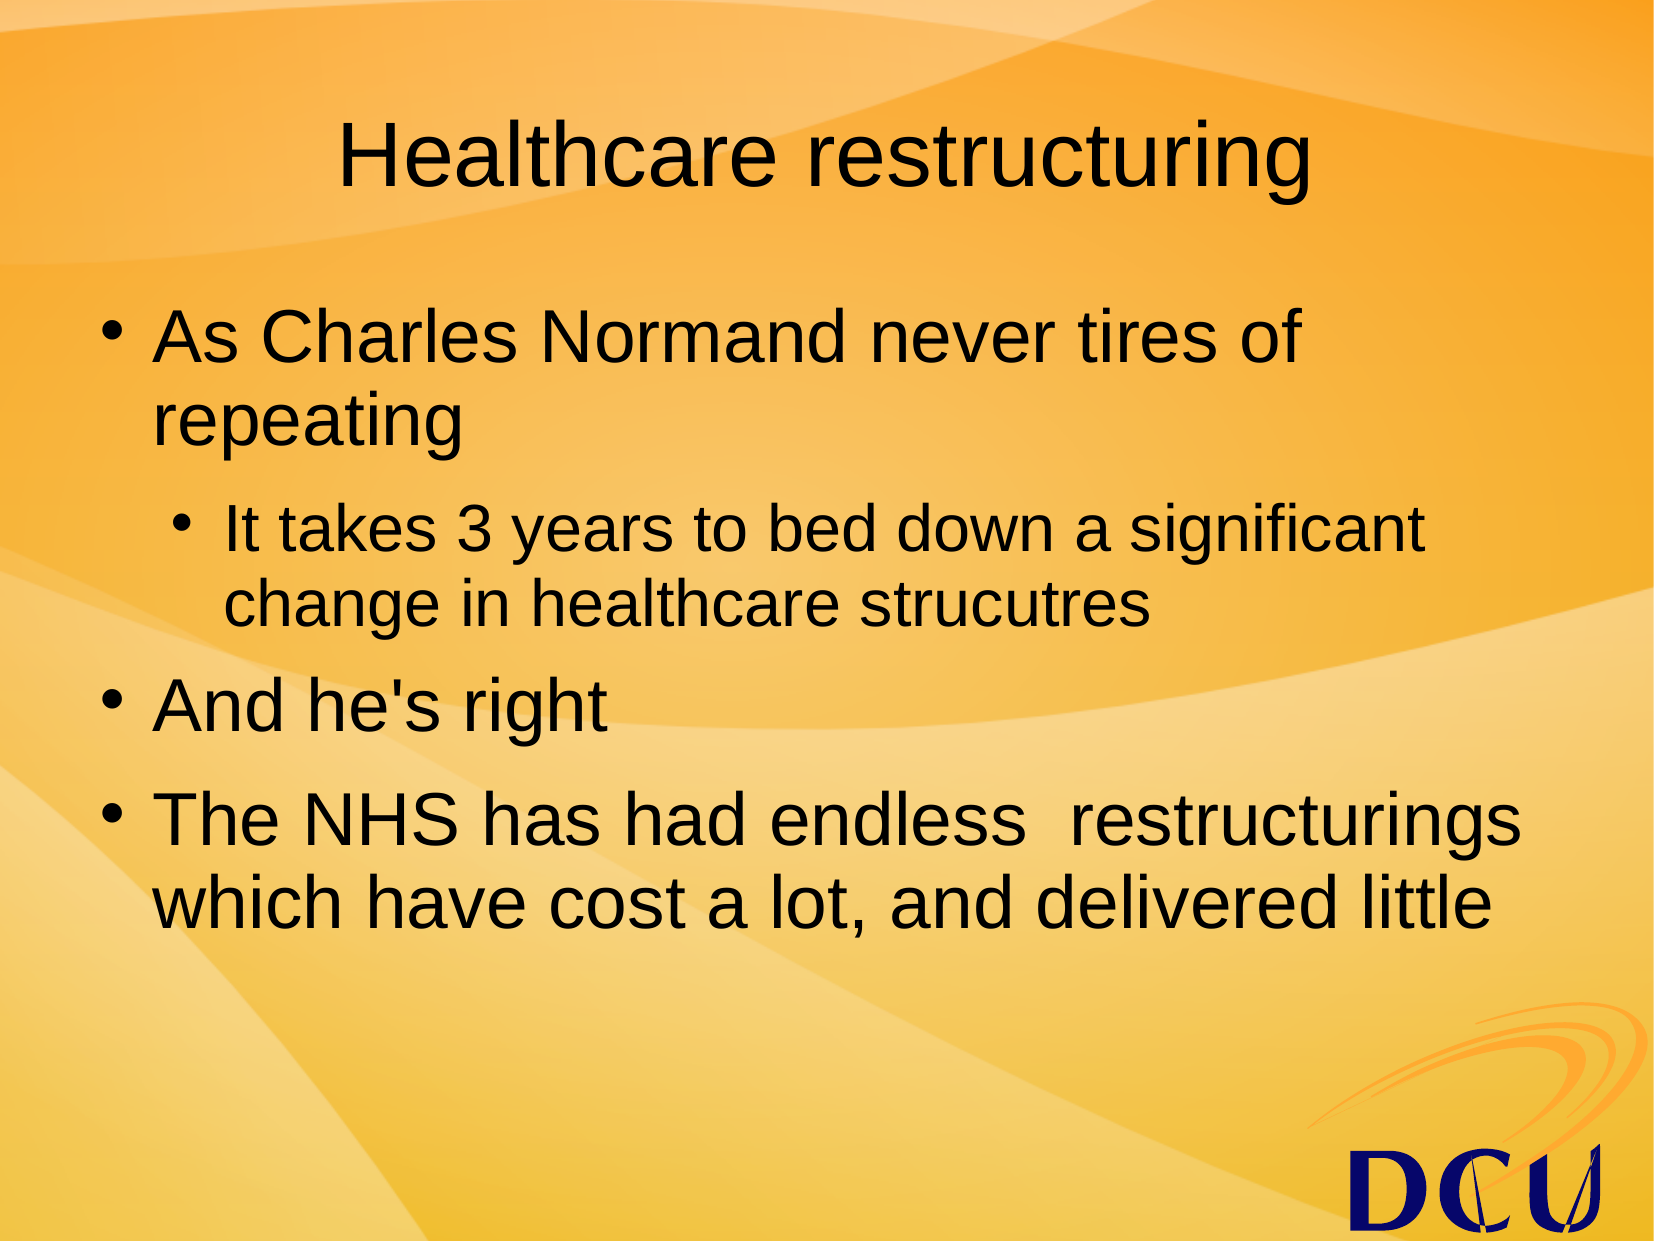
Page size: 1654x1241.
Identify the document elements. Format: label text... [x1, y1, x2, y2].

list As Charles Normand never tires of repeating It takes 3 years to bed down a significant change in healthcare strucutres And he's right The NHS has had endless restructurings which have cost a lot, and delivered little [82, 290, 1571, 1094]
picture [0, 0, 1654, 1241]
title Healthcare restructuring [82, 49, 1571, 257]
